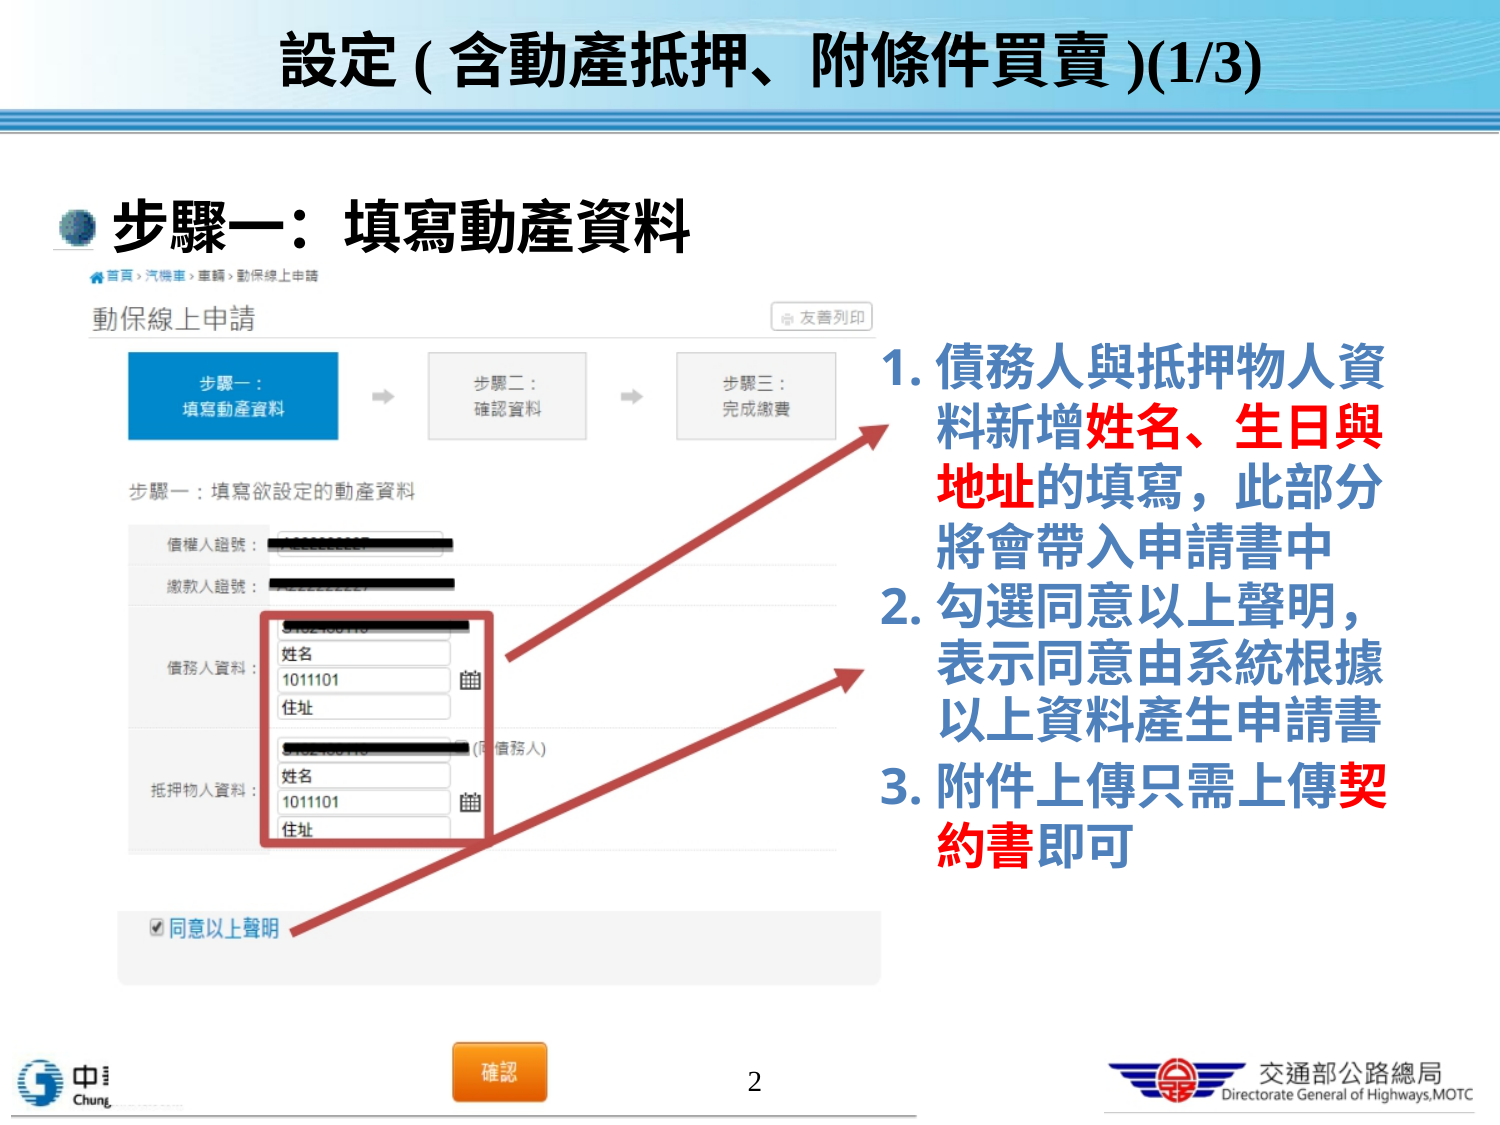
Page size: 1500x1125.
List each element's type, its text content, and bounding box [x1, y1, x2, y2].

picture [53, 201, 97, 249]
picture [11, 261, 919, 1116]
picture [0, 0, 1500, 132]
text_box 設定(含動產抵押、附條件買賣)(1/3) 步驟一：填寫動產資料 1.債務人與抵押物人資料新增姓名、生日與地址的填寫，此部分將會帶入申請書中 2.勾選同意以上聲明，表示同意由系統根據以上資料產生申請書 3.附件上傳只需上傳契 約書即可 2 [111, 22, 1389, 1099]
picture [1104, 1051, 1478, 1112]
